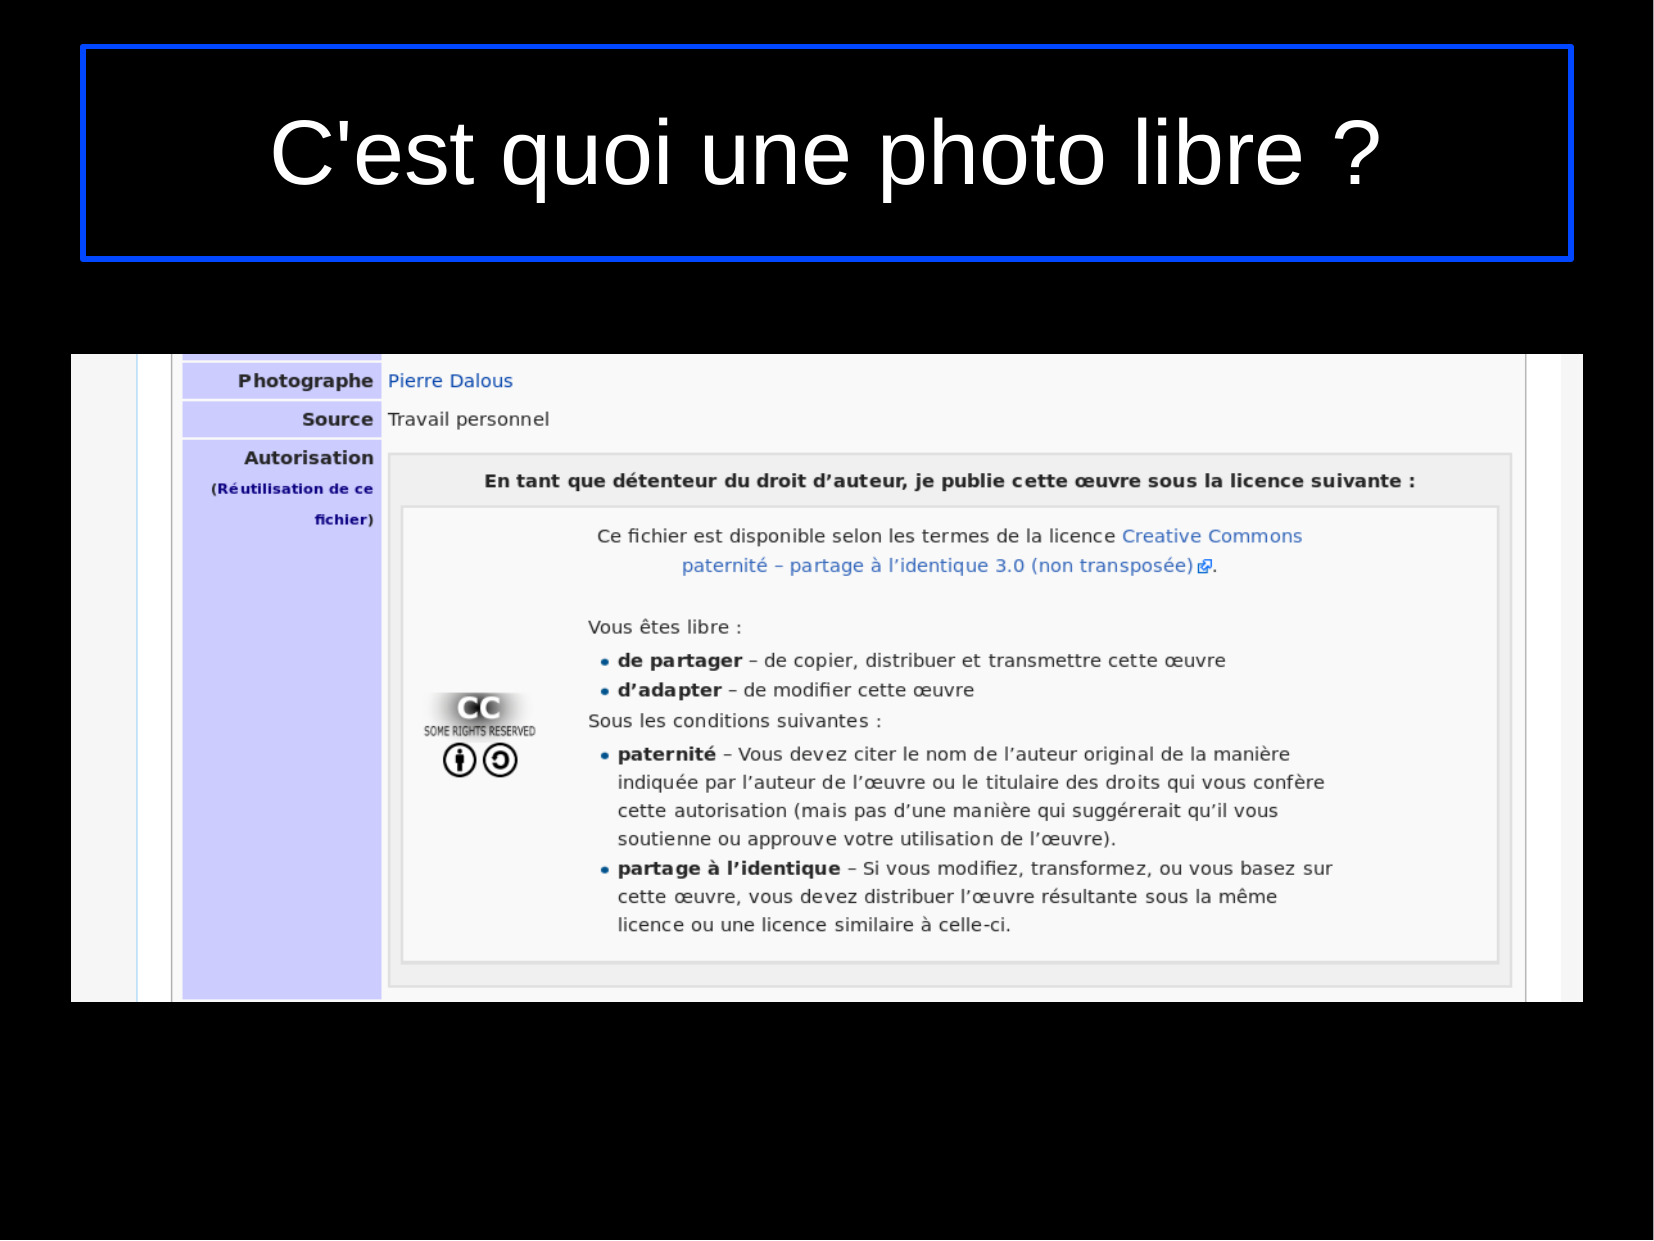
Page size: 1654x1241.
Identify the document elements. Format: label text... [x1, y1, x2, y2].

picture [71, 354, 1583, 1002]
title C'est quoi une photo libre ? [82, 46, 1571, 260]
